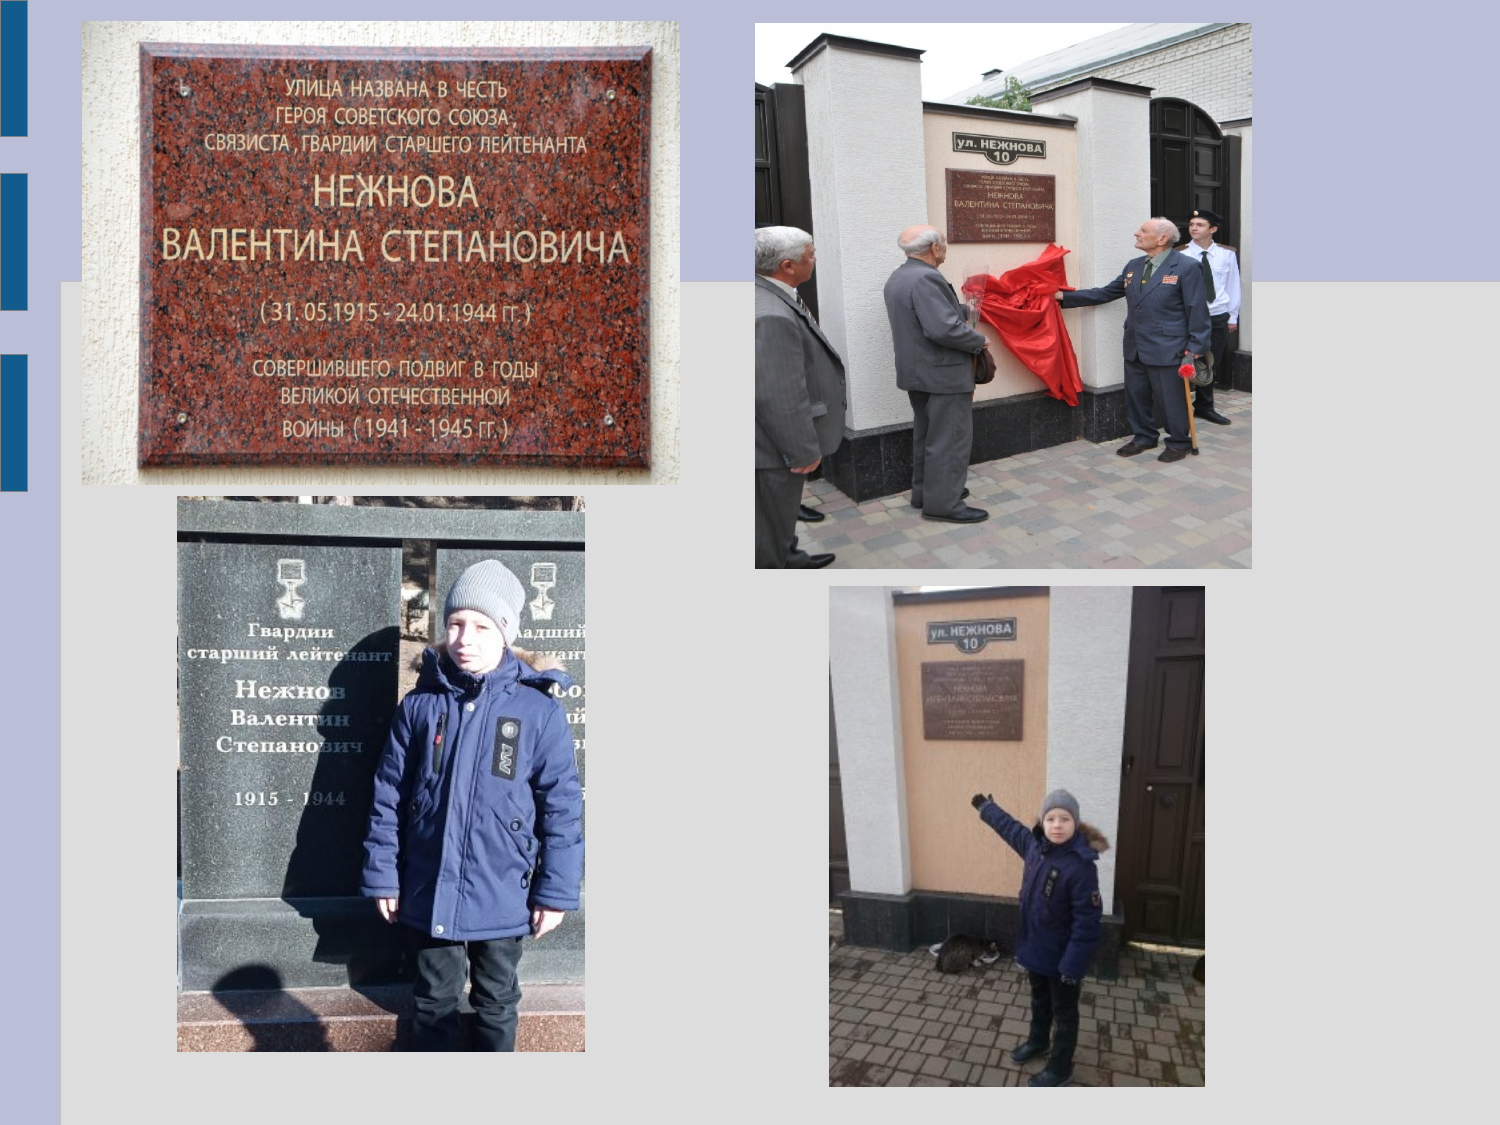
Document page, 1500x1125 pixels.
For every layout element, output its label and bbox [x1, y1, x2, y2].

picture [755, 23, 1252, 569]
picture [177, 496, 585, 1052]
picture [829, 586, 1205, 1087]
picture [82, 21, 680, 485]
